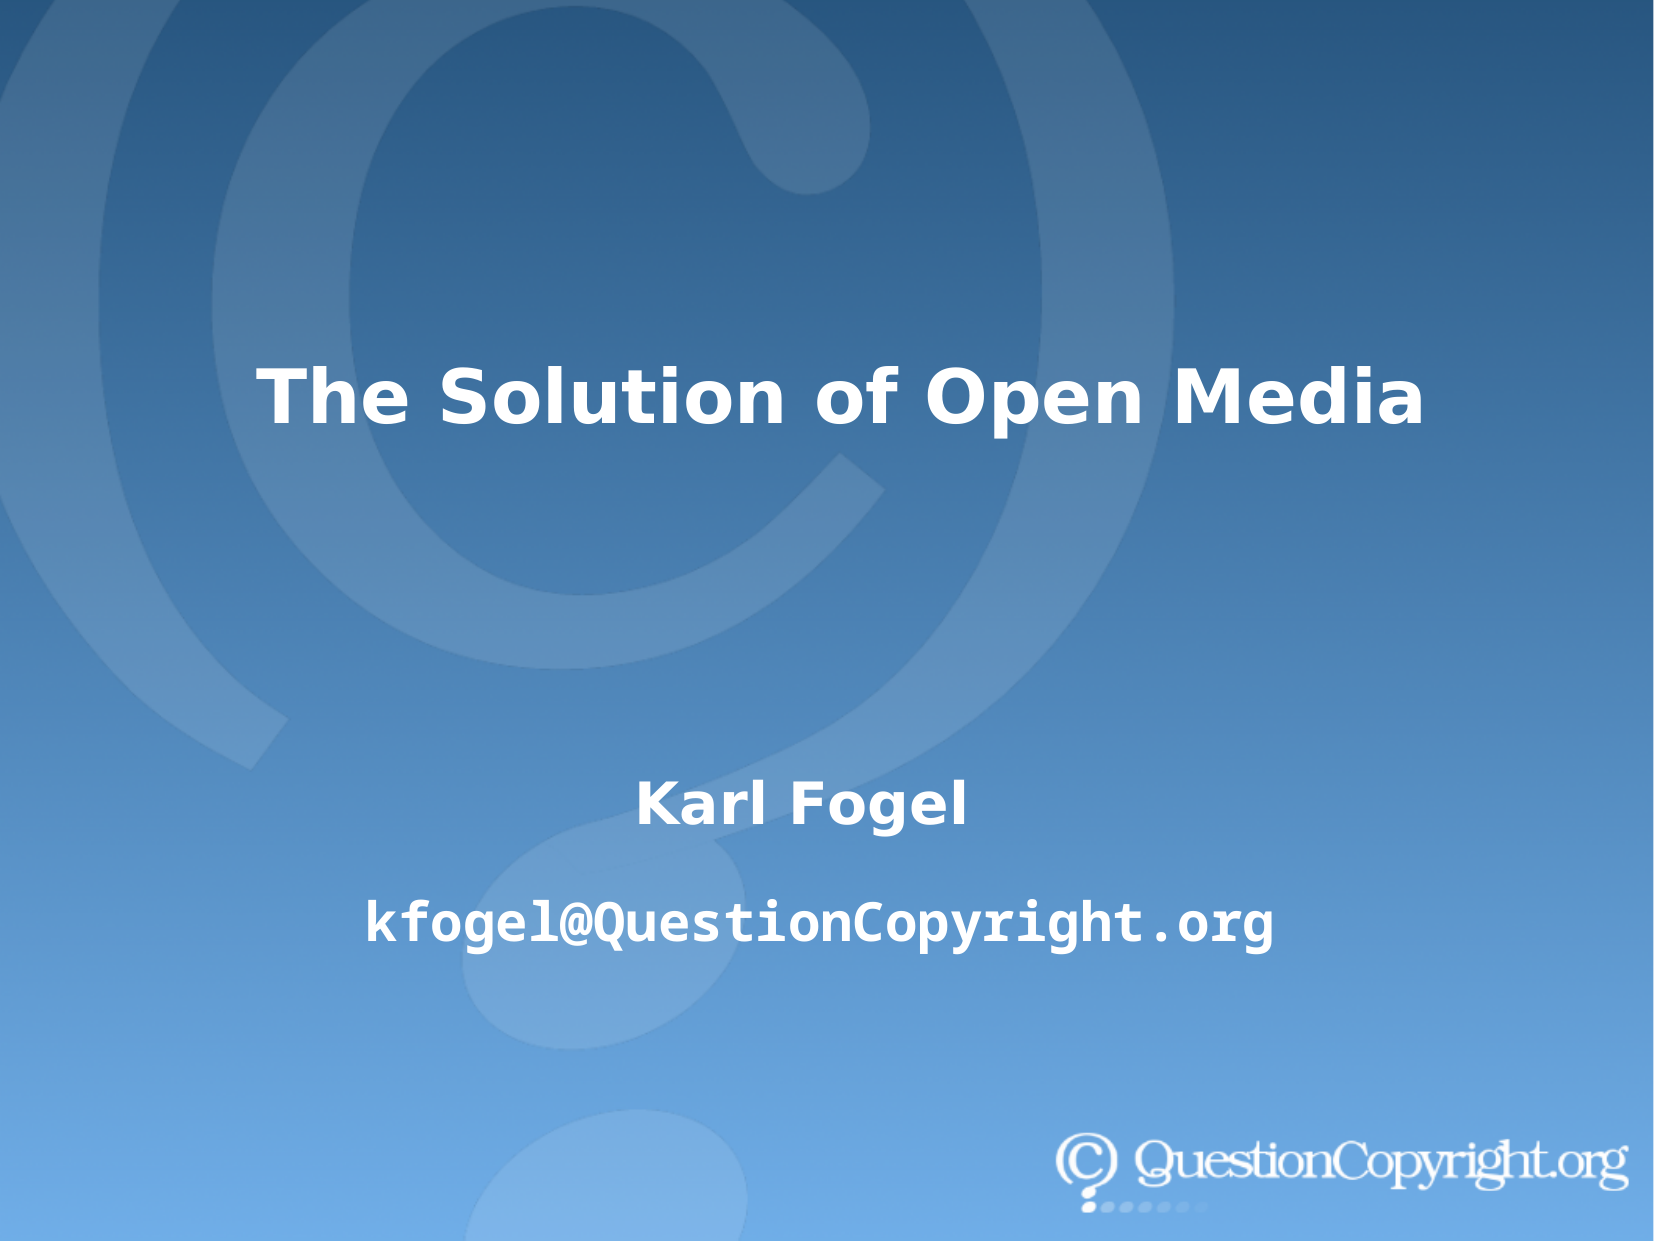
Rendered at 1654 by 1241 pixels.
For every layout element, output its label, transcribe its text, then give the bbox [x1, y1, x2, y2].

text_box kfogel@QuestionCopyright.org [350, 876, 1291, 982]
picture [0, 0, 1654, 1241]
text_box The Solution of Open Media [241, 346, 1444, 451]
text_box Karl Fogel [619, 763, 985, 846]
